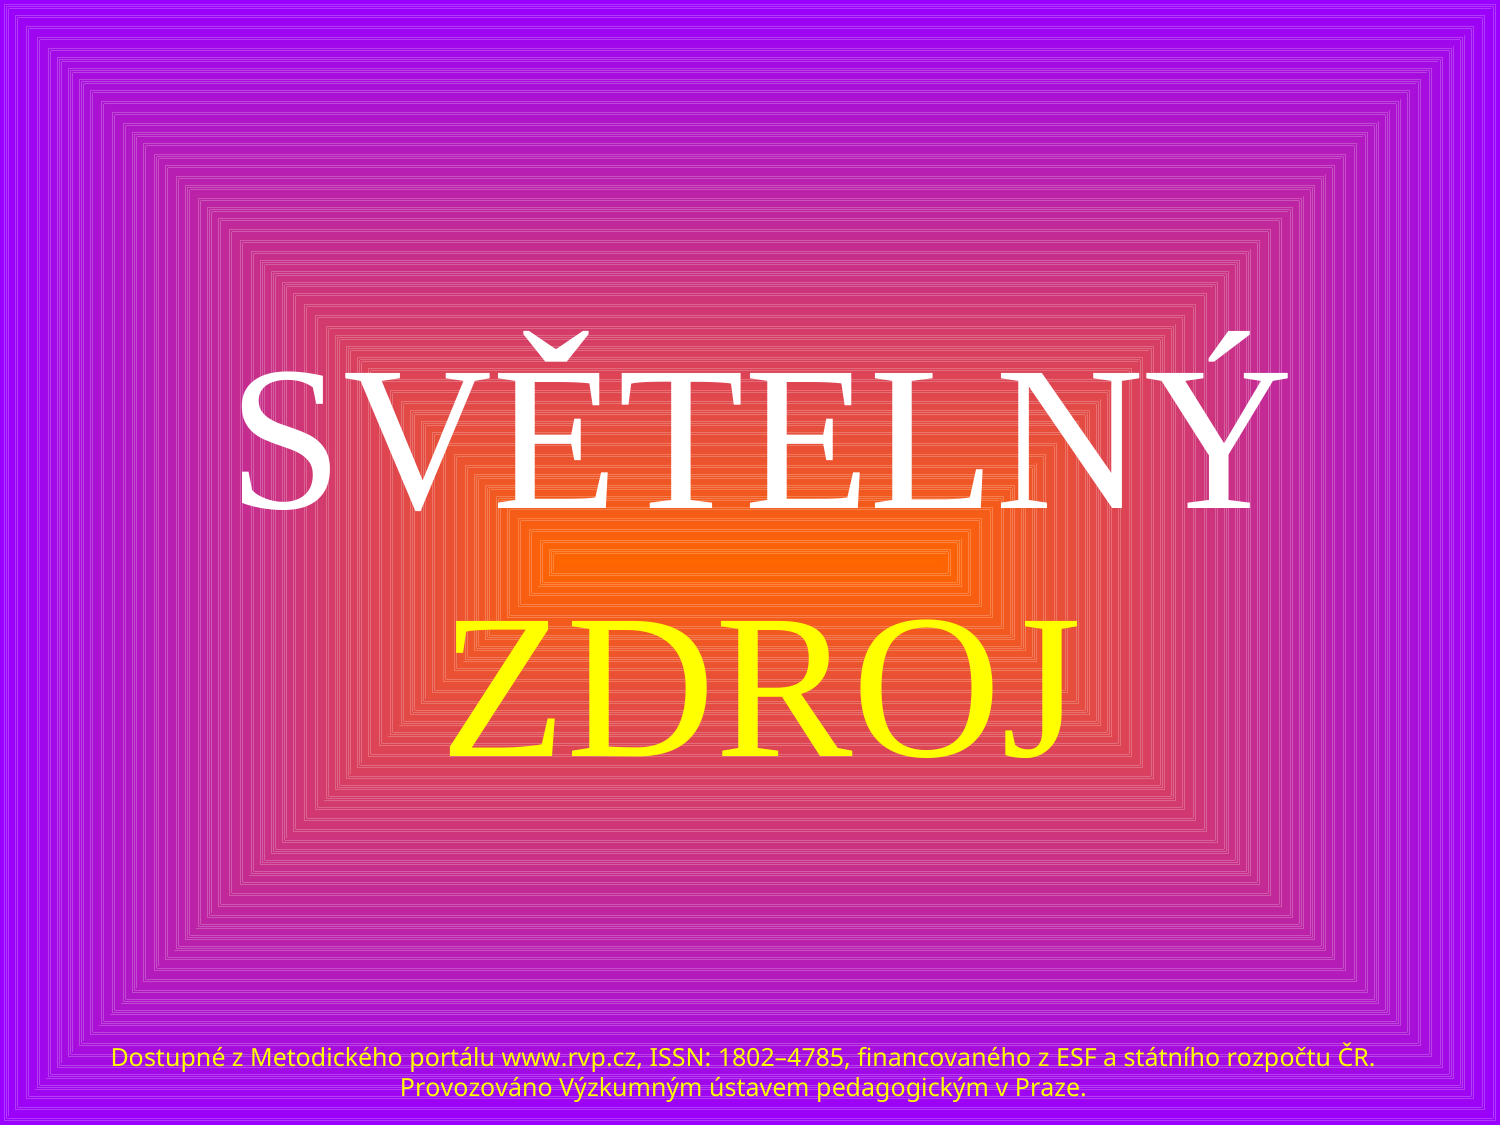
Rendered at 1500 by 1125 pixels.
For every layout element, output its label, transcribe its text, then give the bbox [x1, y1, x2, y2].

text_box Dostupné z Metodického portálu www.rvp.cz, ISSN: 1802–4785, financovaného z ESF a státního rozpočtu ČR. Provozováno Výzkumným ústavem pedagogickým v Praze. [35, 1041, 1454, 1102]
text_box SVĚTELNÝ ZDROJ [100, 295, 1424, 1041]
